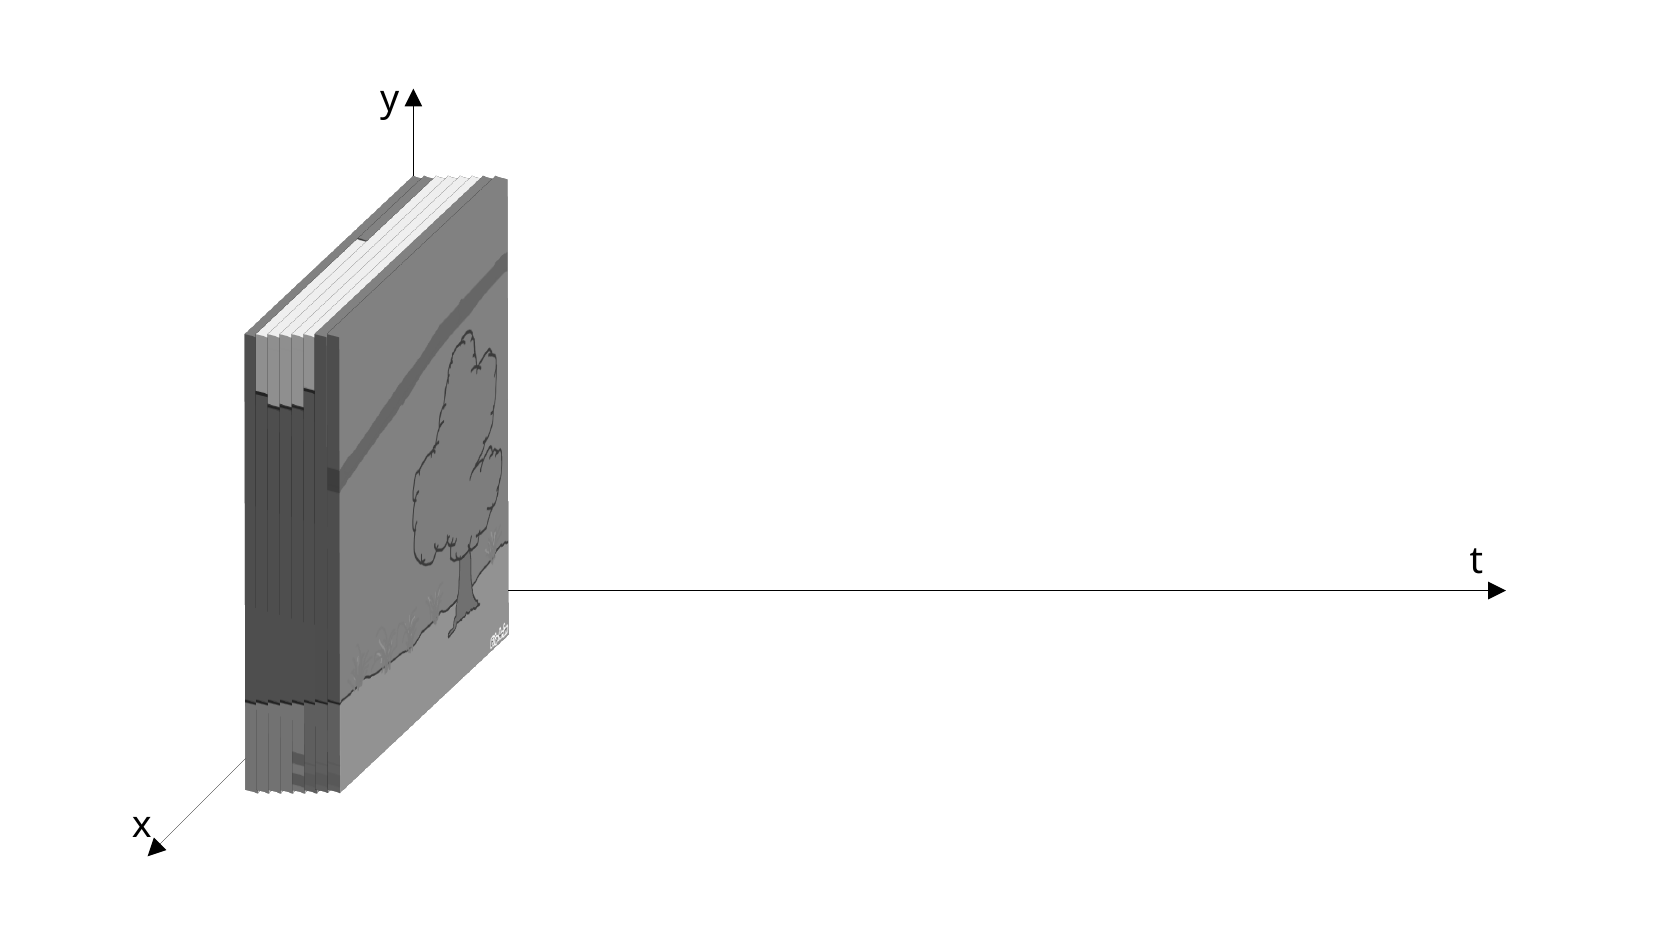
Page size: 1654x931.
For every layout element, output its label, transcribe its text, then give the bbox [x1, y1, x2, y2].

text_box x [112, 791, 172, 855]
text_box t [1446, 527, 1506, 591]
text_box y [360, 64, 420, 129]
